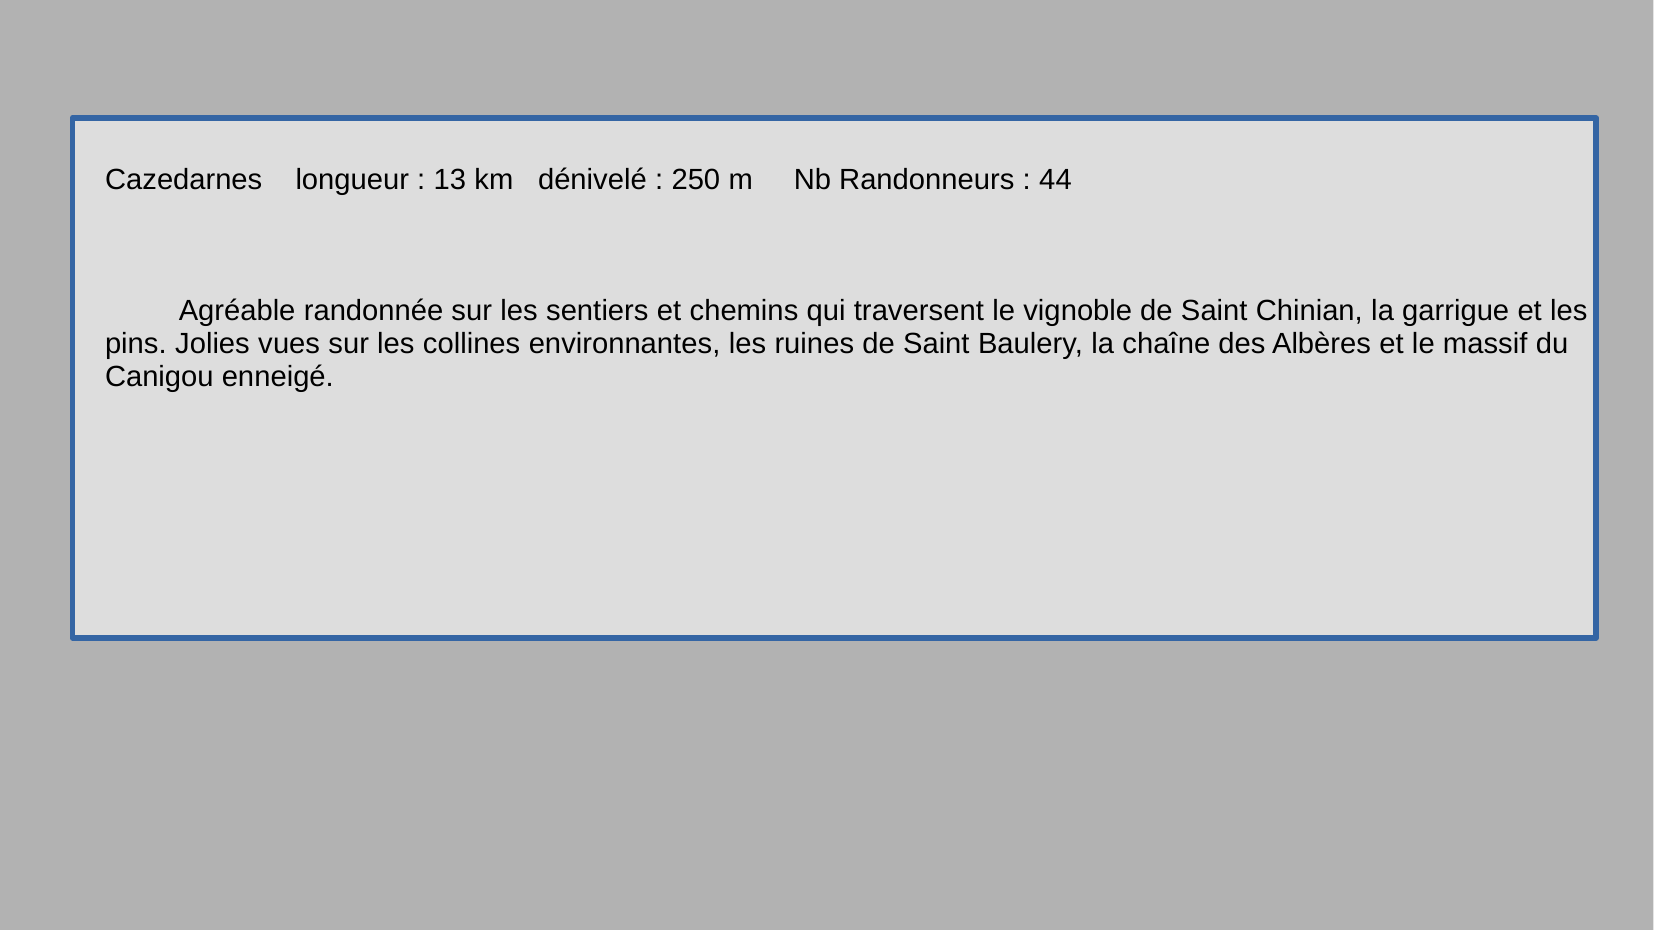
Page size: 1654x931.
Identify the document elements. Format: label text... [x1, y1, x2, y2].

text_box Cazedarnes longueur : 13 km dénivelé : 250 m Nb Randonneurs : 44 Agréable randonnée sur les sentiers et chemins qui traversent le vignoble de Saint Chinian, la garrigue et les pins. Jolies vues sur les collines environnantes, les ruines de Saint Baulery, la chaîne des Albères et le massif du Canigou enneigé. [72, 118, 1597, 638]
